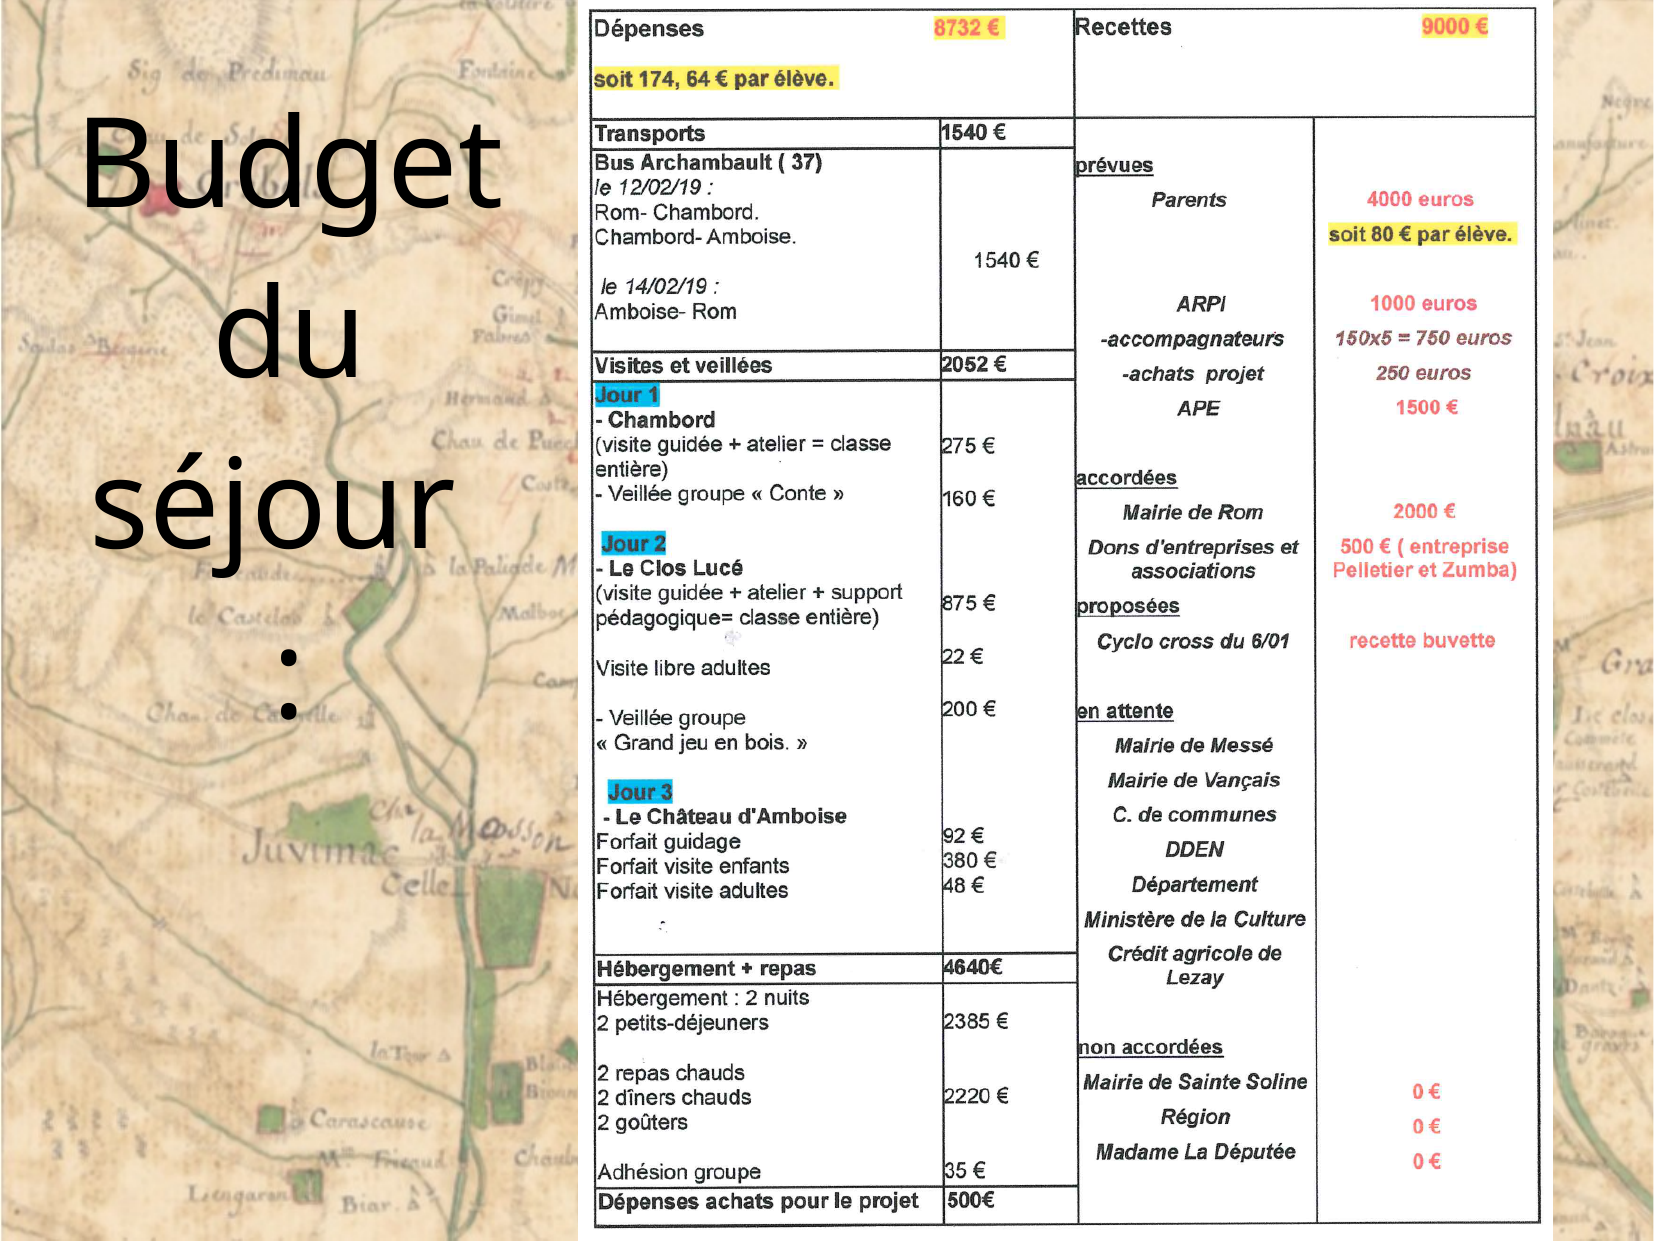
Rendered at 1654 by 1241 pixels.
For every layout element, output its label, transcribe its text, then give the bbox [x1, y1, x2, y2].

picture [0, 0, 1654, 1241]
text_box Budget du séjour : [59, 66, 520, 650]
